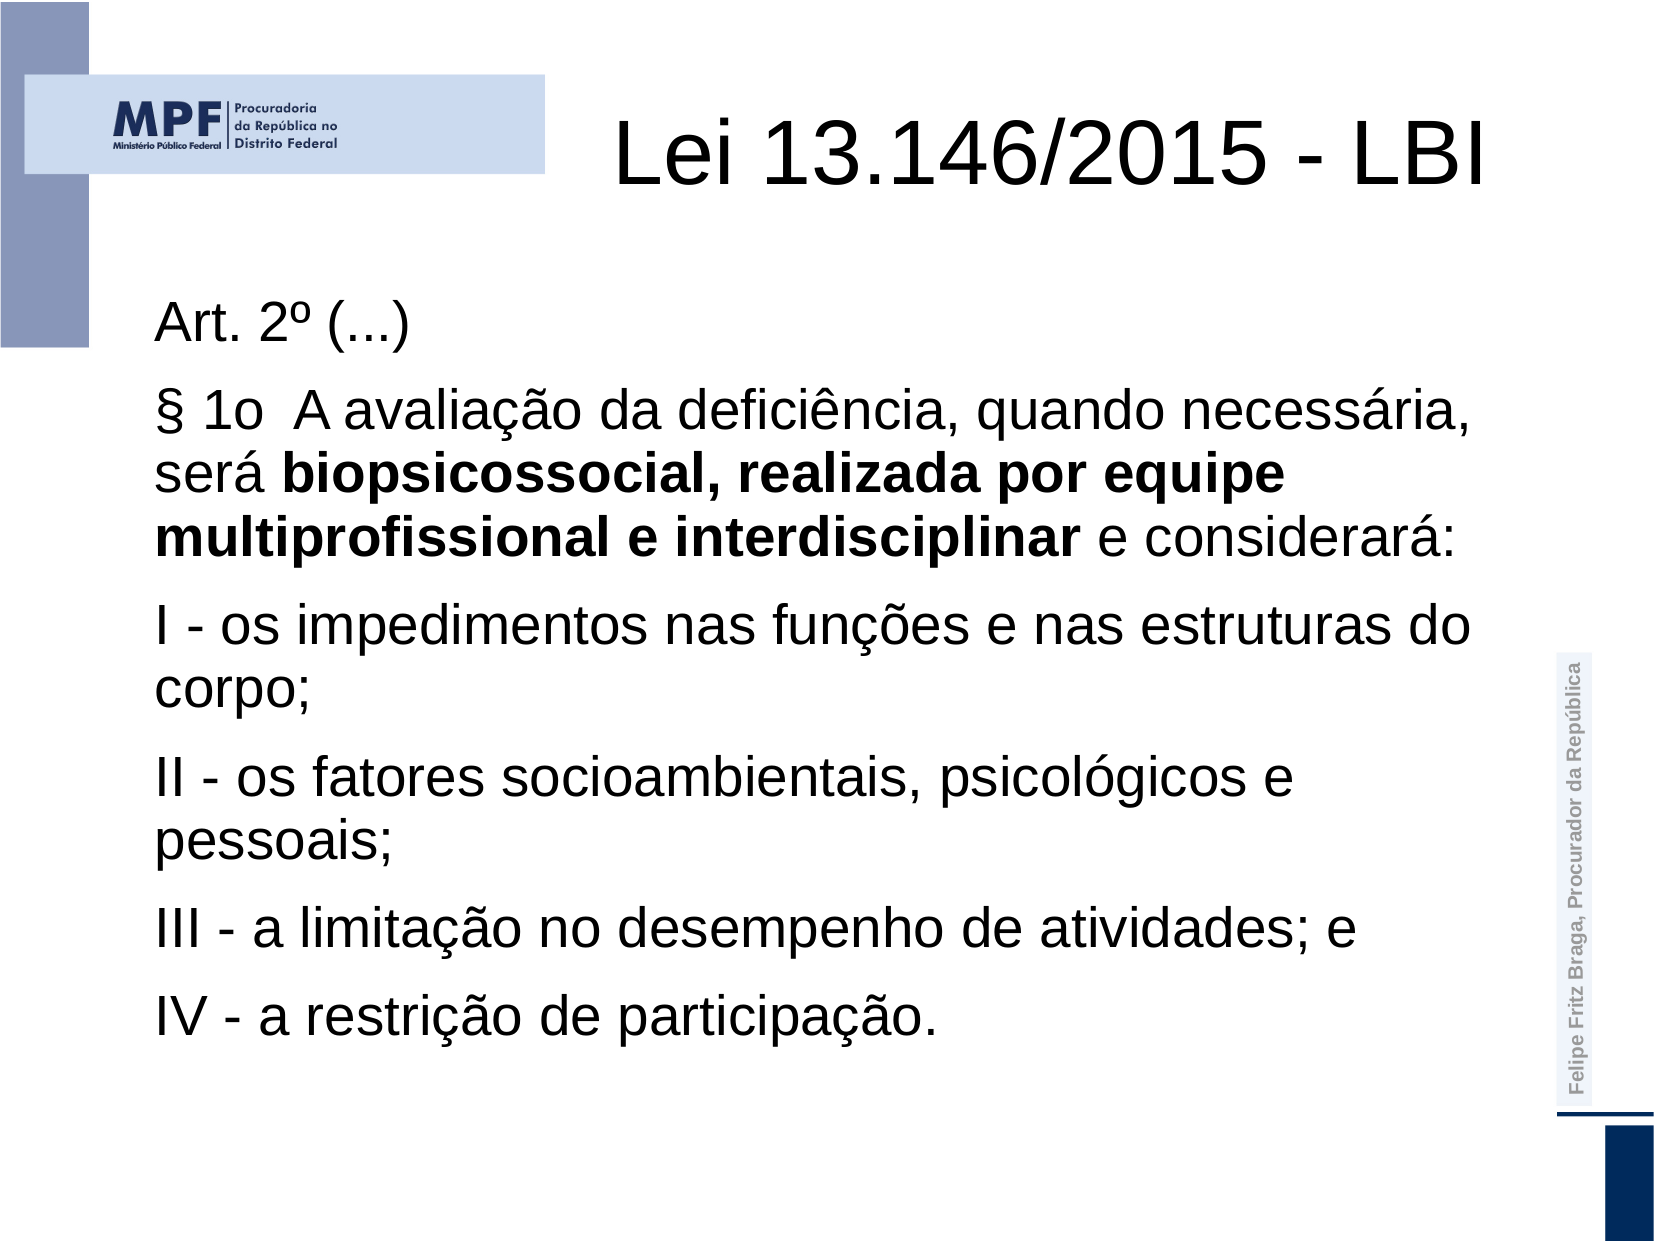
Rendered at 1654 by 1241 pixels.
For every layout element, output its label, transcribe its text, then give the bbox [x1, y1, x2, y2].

picture [0, 2, 1654, 1241]
title Lei 13.146/2015 - LBI [531, 49, 1571, 257]
list Art. 2º (...) § 1o A avaliação da deficiência, quando necessária, será biopsicossocial, realizada por equipe multiprofissional e interdisciplinar e considerará: I - os impedimentos nas funções e nas estruturas do corpo; II - os fatores socioambientais, psicológicos e pessoais; III - a limitação no desempenho de atividades; e IV - a restrição de participação. [94, 290, 1548, 1109]
